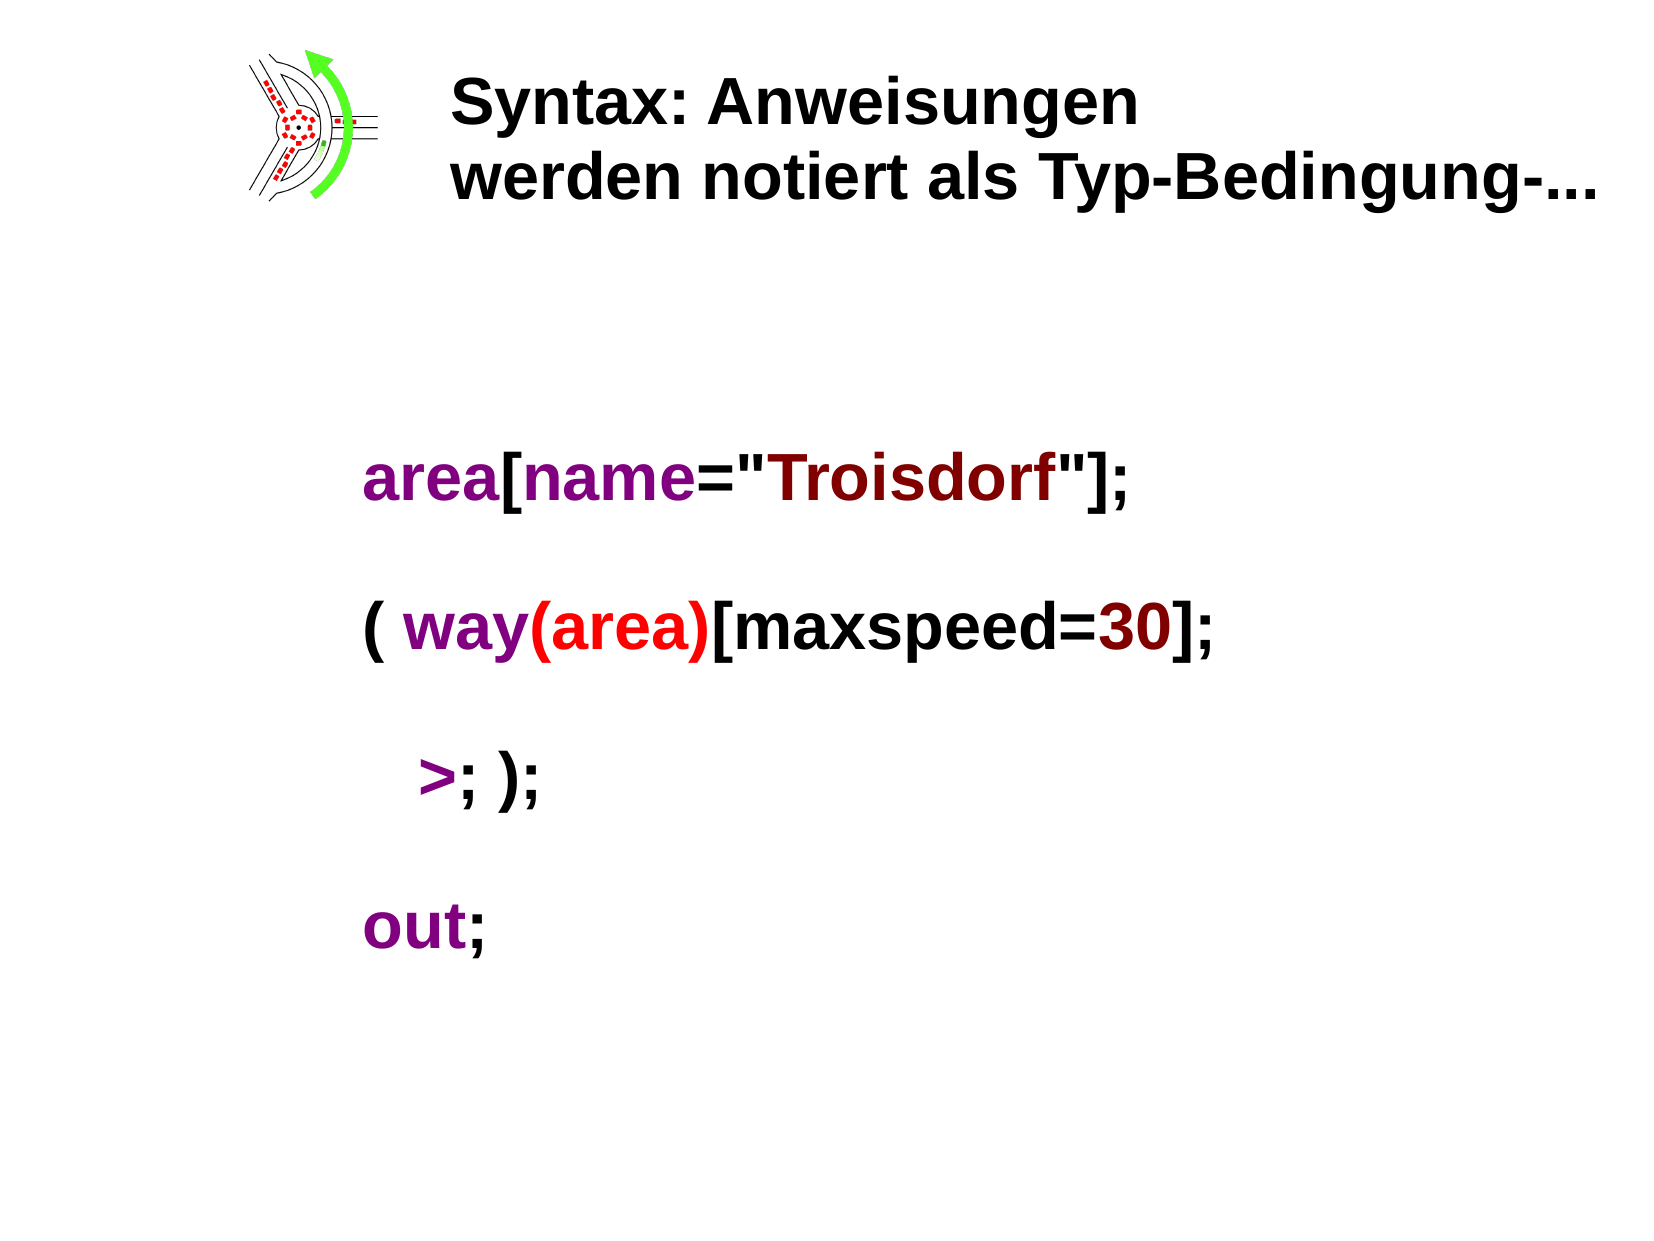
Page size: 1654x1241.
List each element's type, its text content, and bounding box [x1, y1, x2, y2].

text_box Syntax: Anweisungen werden notiert als Typ-Bedingung-... [435, 56, 1618, 222]
text_box area[name="Troisdorf"]; ( way(area)[maxspeed=30]; >; ); out; [348, 432, 1235, 971]
picture [232, 49, 390, 206]
